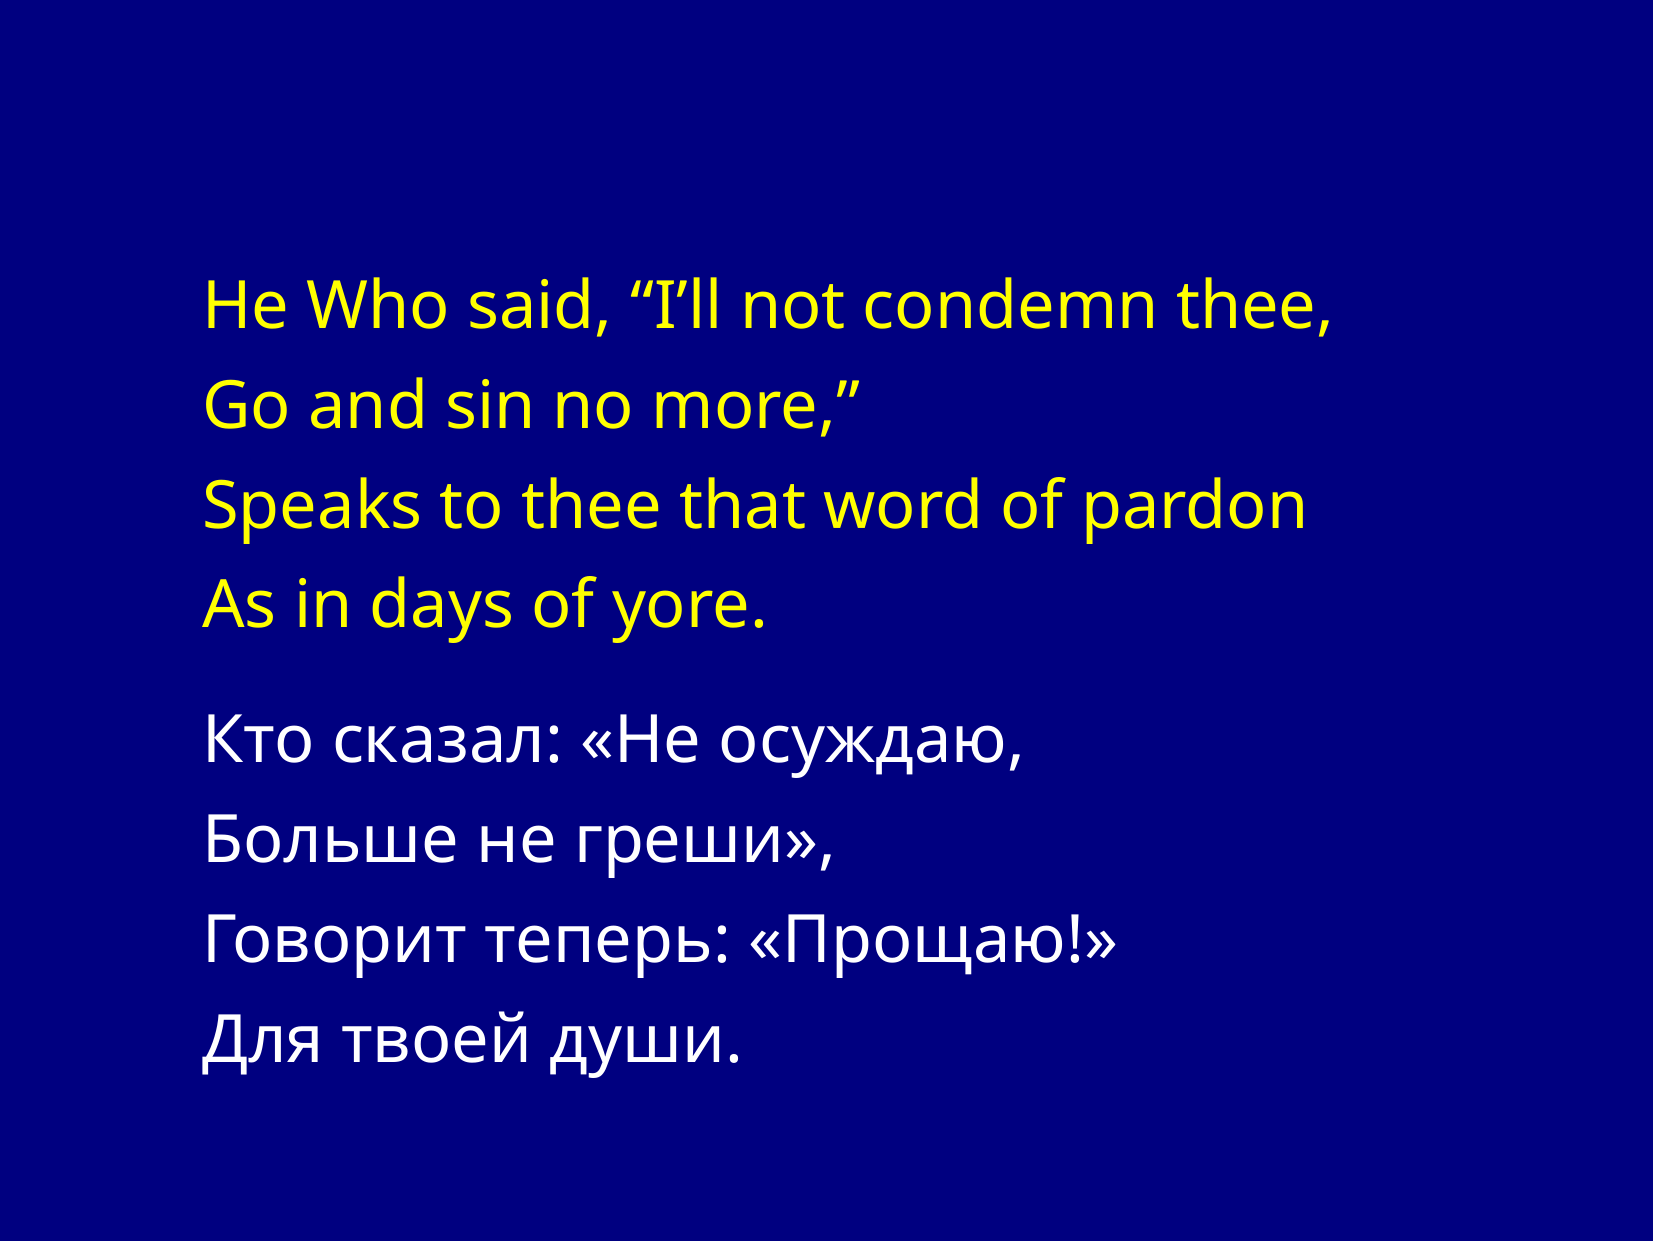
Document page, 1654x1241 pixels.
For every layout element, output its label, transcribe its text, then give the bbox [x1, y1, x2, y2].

text_box Кто сказал: «Не осуждаю, Больше не греши», Говорит теперь: «Прощаю!» Для твоей души. [75, 675, 1576, 1163]
text_box He Who said, “I’ll not condemn thee, Go and sin no more,” Speaks to thee that word of pardon As in days of yore. [75, 150, 1576, 638]
